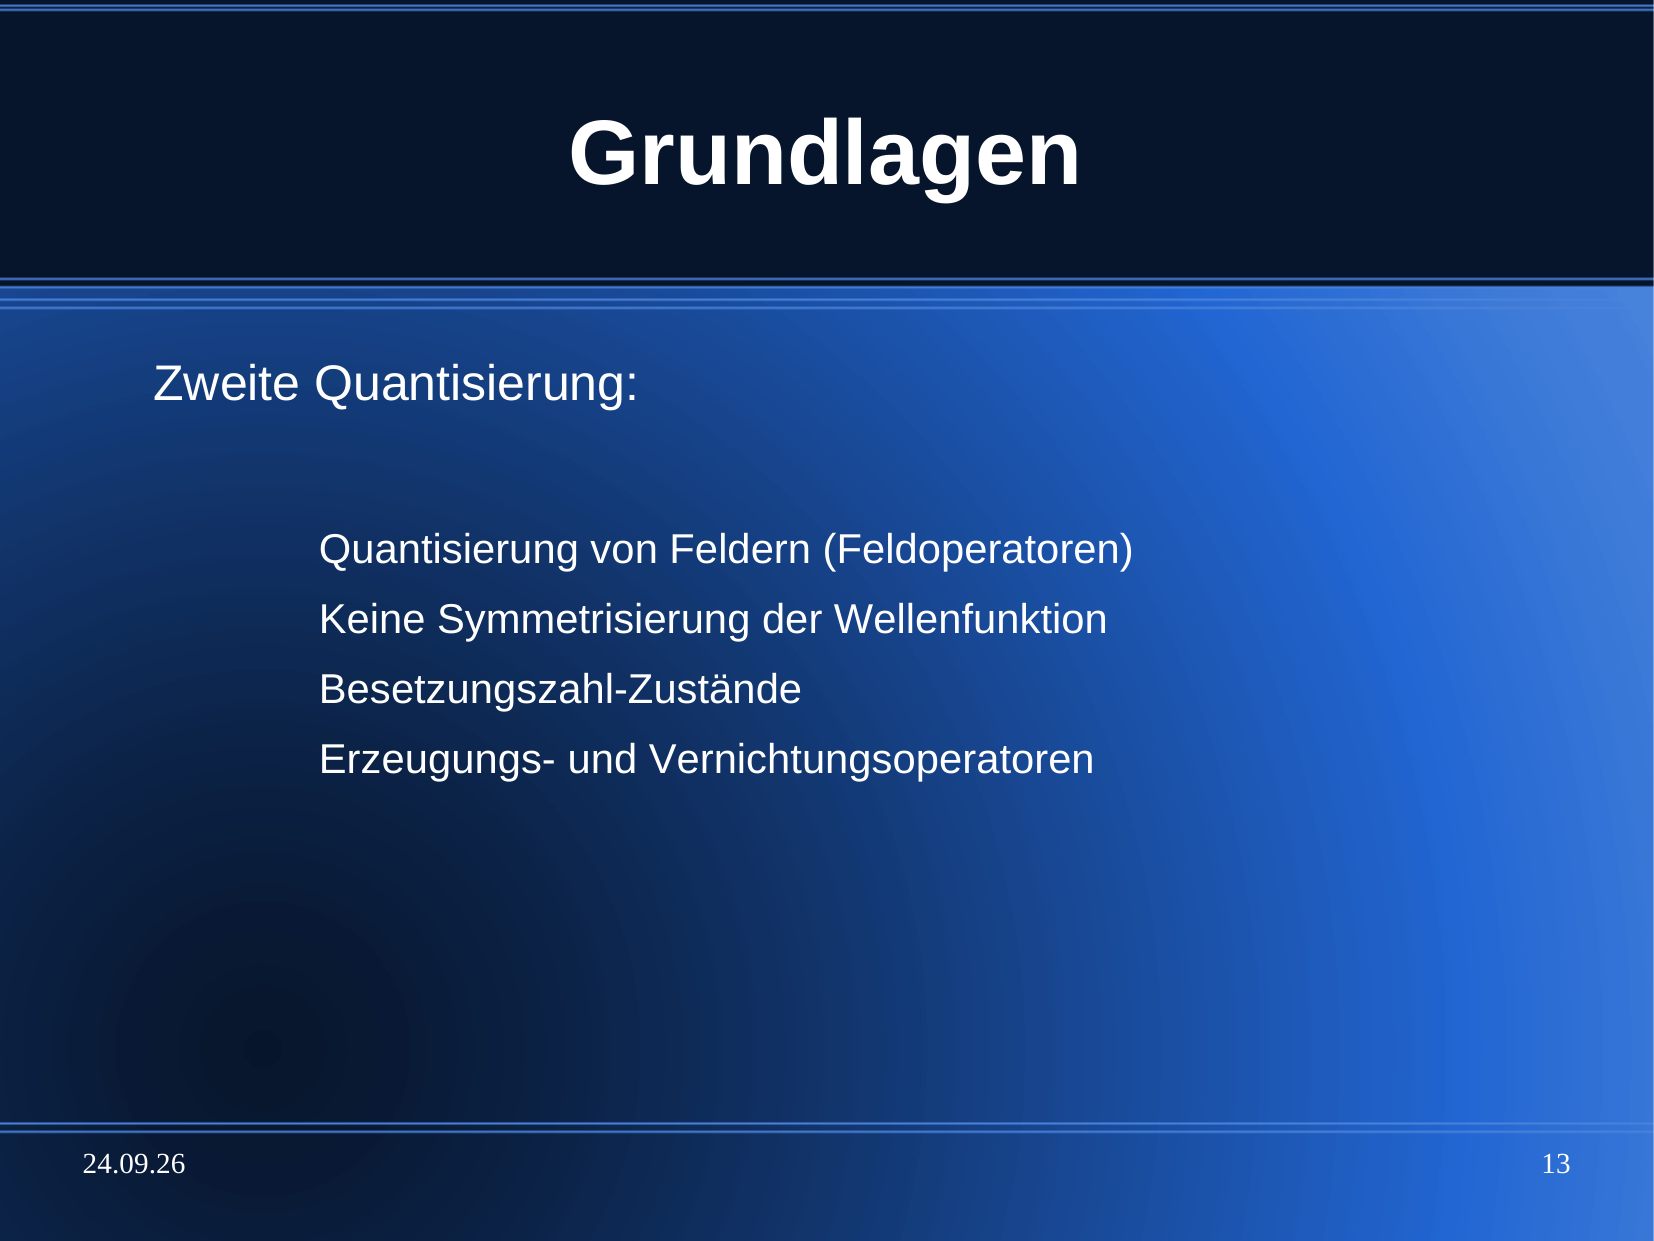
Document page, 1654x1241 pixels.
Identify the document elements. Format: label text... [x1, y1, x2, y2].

picture [0, 0, 1654, 1241]
title Grundlagen [82, 49, 1571, 257]
list Zweite Quantisierung: Quantisierung von Feldern (Feldoperatoren) Keine Symmetrisierung der Wellenfunktion Besetzungszahl-Zustände Erzeugungs- und Vernichtungsoperatoren [82, 355, 1571, 1058]
